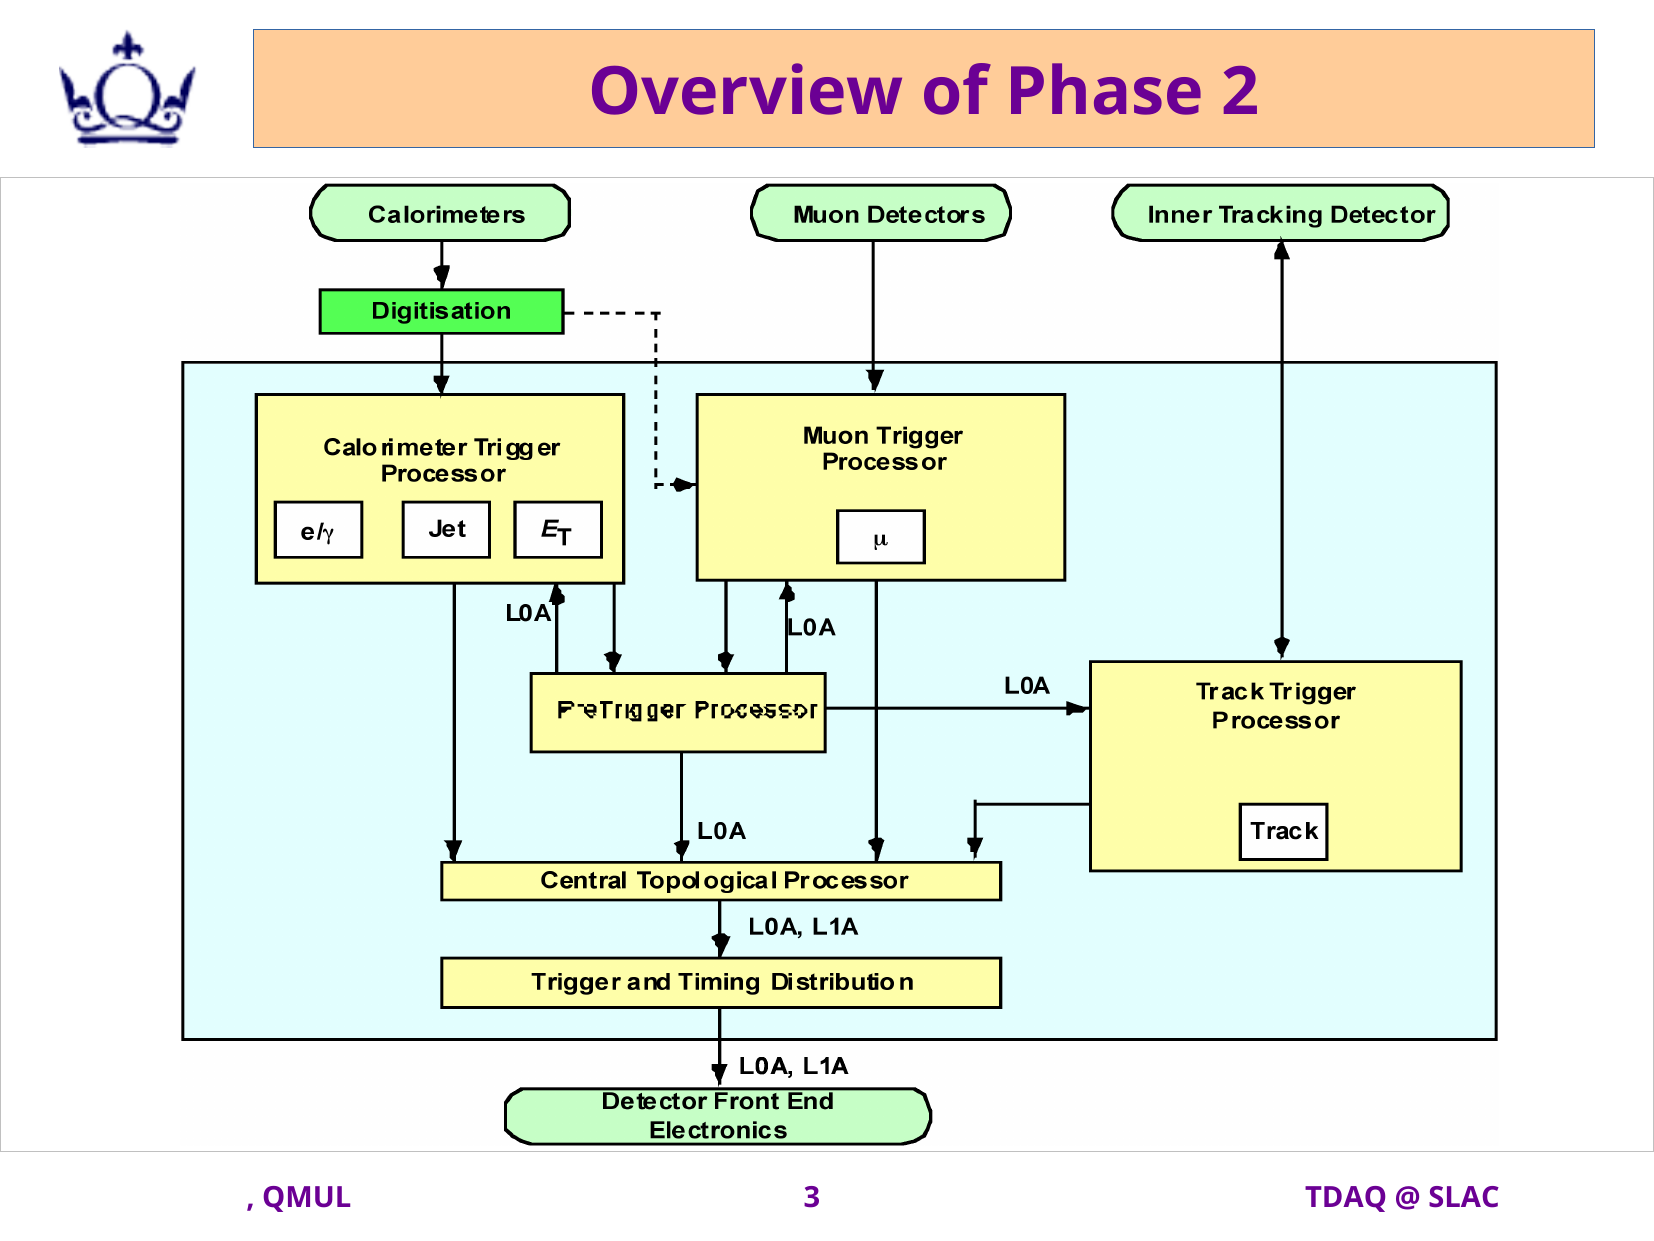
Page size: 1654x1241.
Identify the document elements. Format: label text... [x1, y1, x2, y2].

picture [180, 183, 1499, 1146]
title Overview of Phase 2 [253, 29, 1595, 148]
picture [59, 29, 200, 148]
